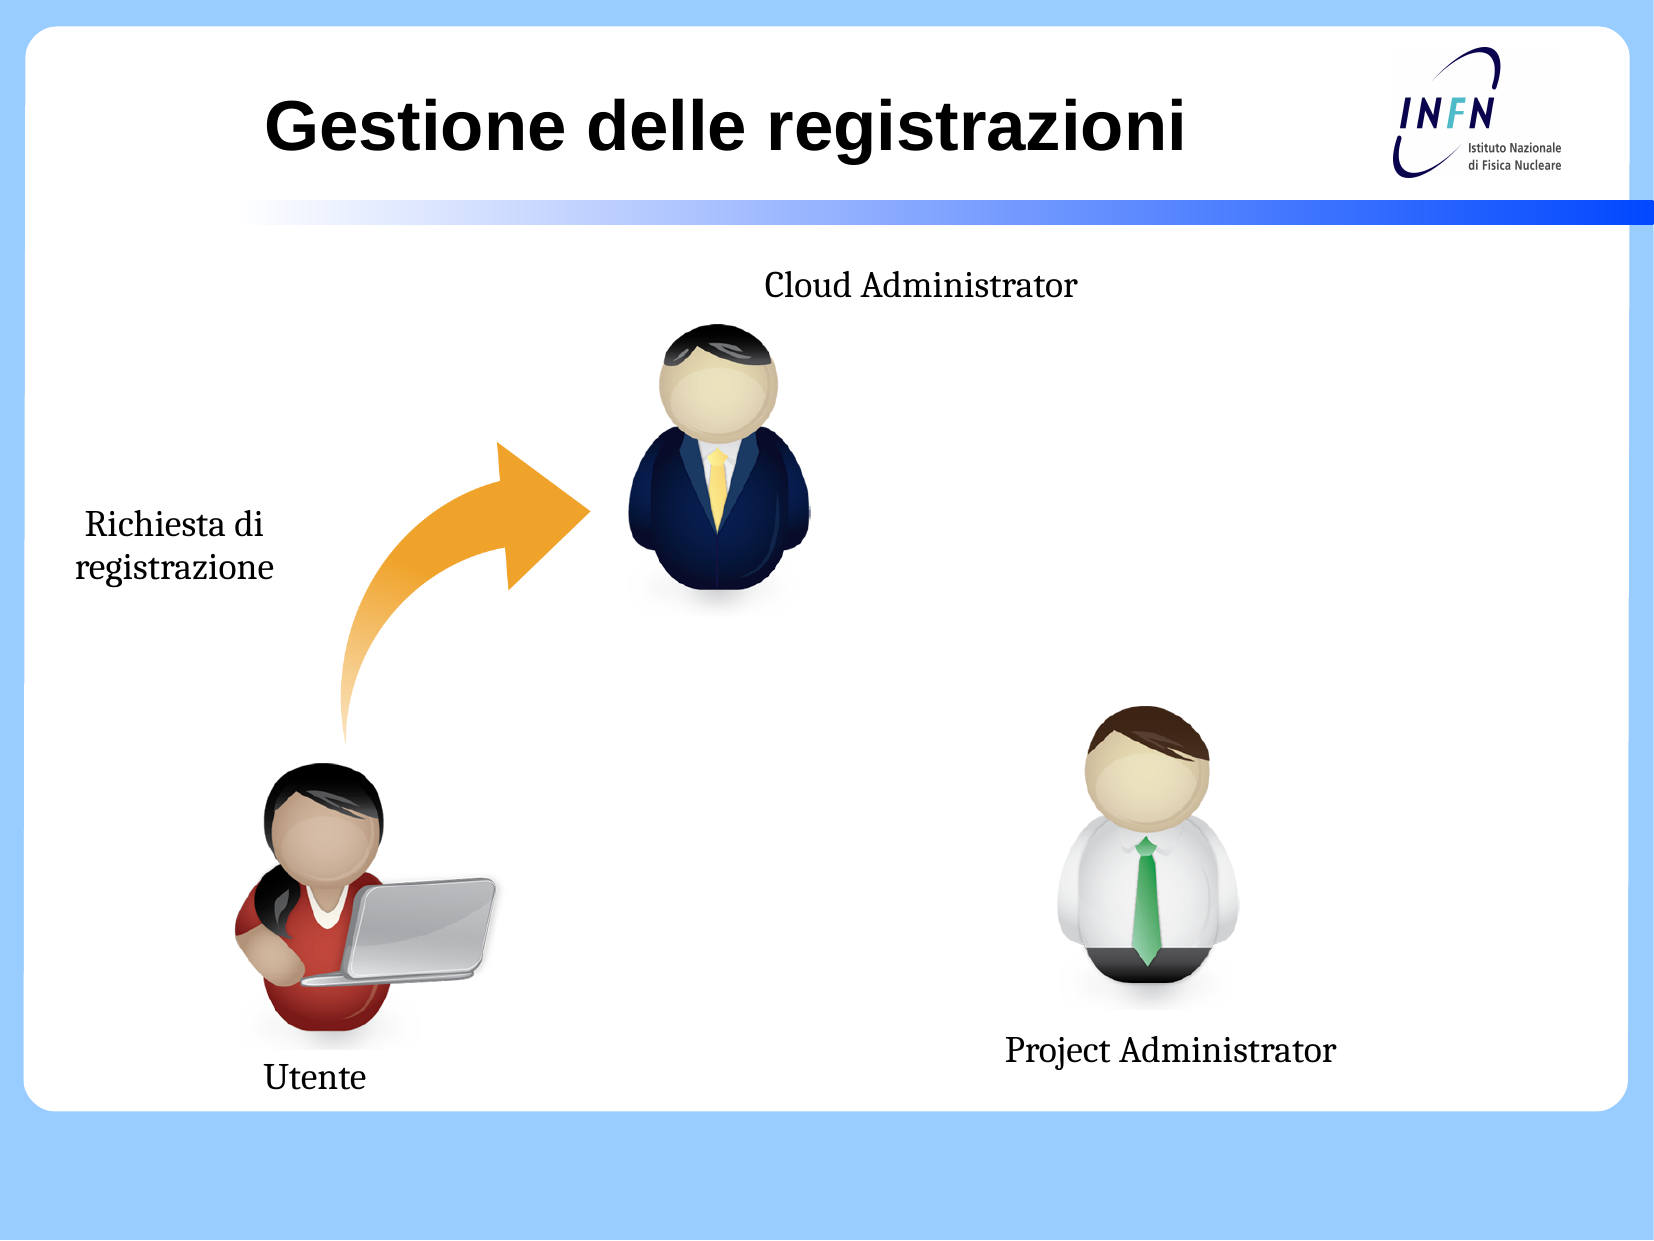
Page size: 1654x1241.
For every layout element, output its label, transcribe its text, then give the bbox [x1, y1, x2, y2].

picture [1035, 689, 1261, 1010]
text_box Project Administrator [990, 1021, 1416, 1081]
text_box Gestione delle registrazioni [82, 46, 1370, 199]
text_box Cloud Administrator [750, 256, 1155, 316]
text_box Richiesta di registrazione [60, 495, 335, 597]
text_box Utente [248, 1048, 406, 1107]
picture [1393, 47, 1561, 178]
picture [210, 299, 841, 1051]
